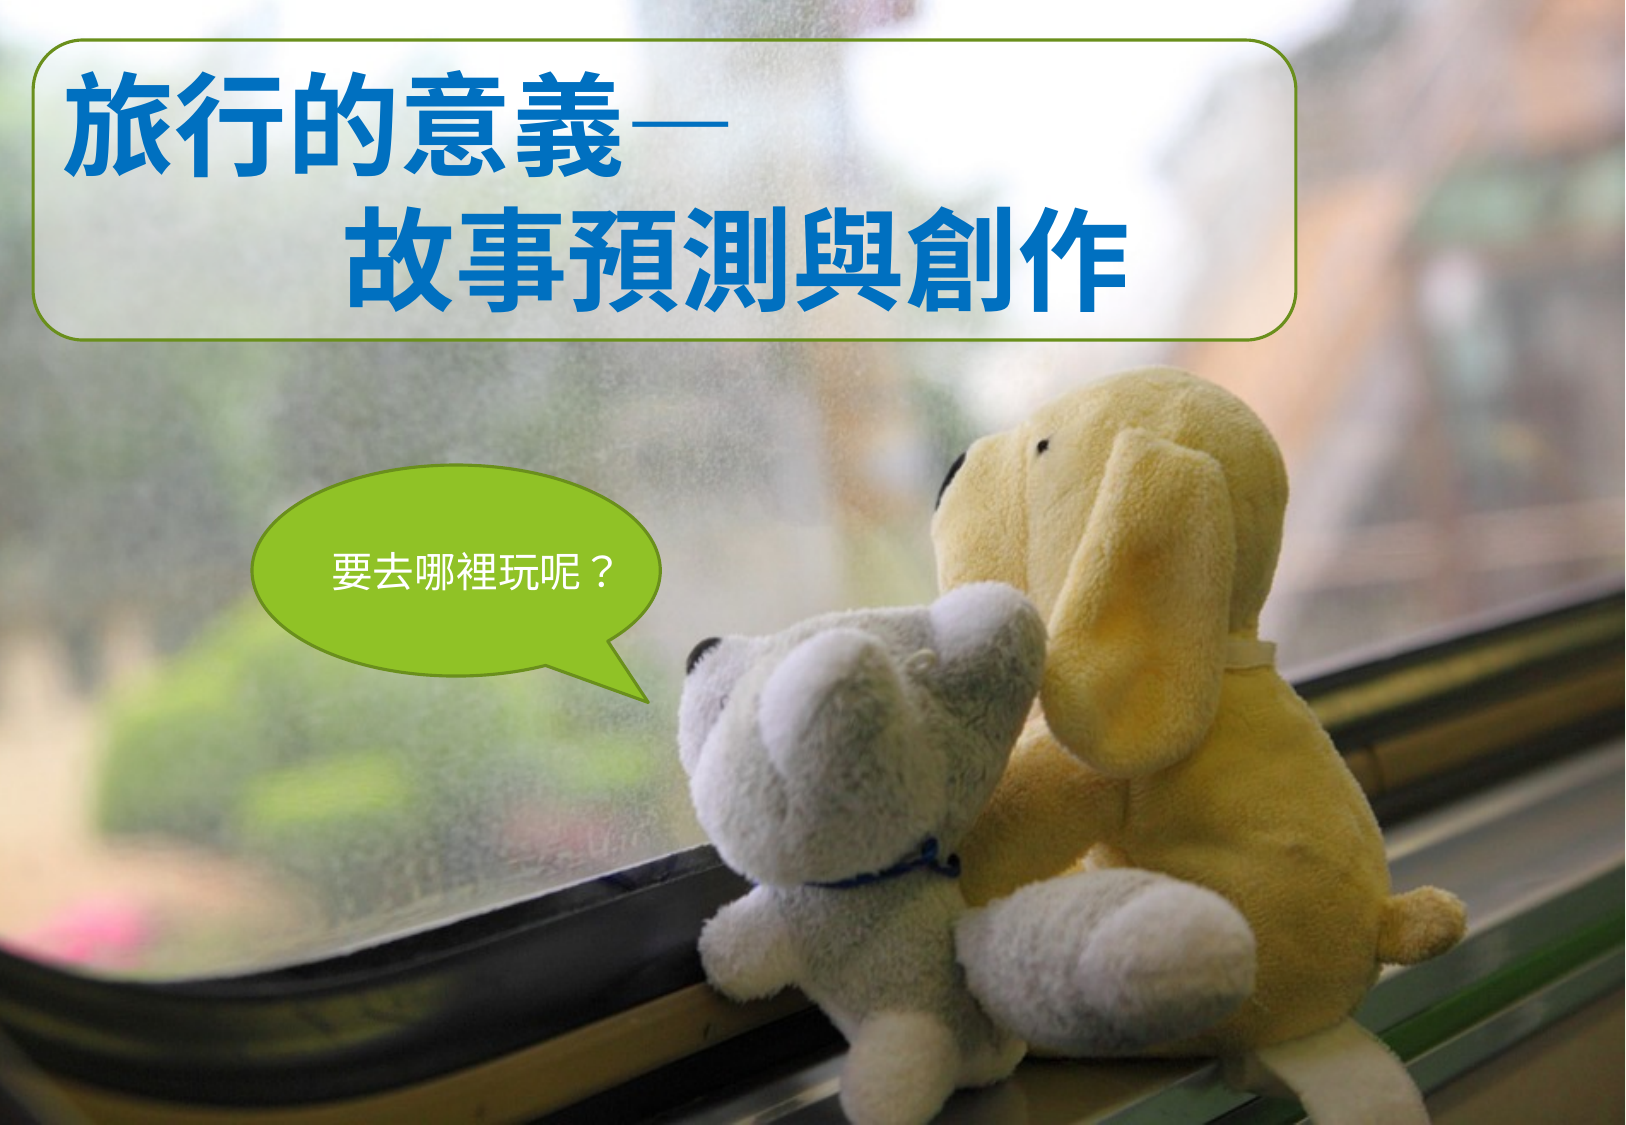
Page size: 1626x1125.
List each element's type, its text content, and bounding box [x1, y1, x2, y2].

text_box 要去哪裡玩呢？ [251, 464, 661, 703]
picture [0, 0, 1625, 1125]
text_box 旅行的意義— 故事預測與創作 [33, 39, 1296, 341]
